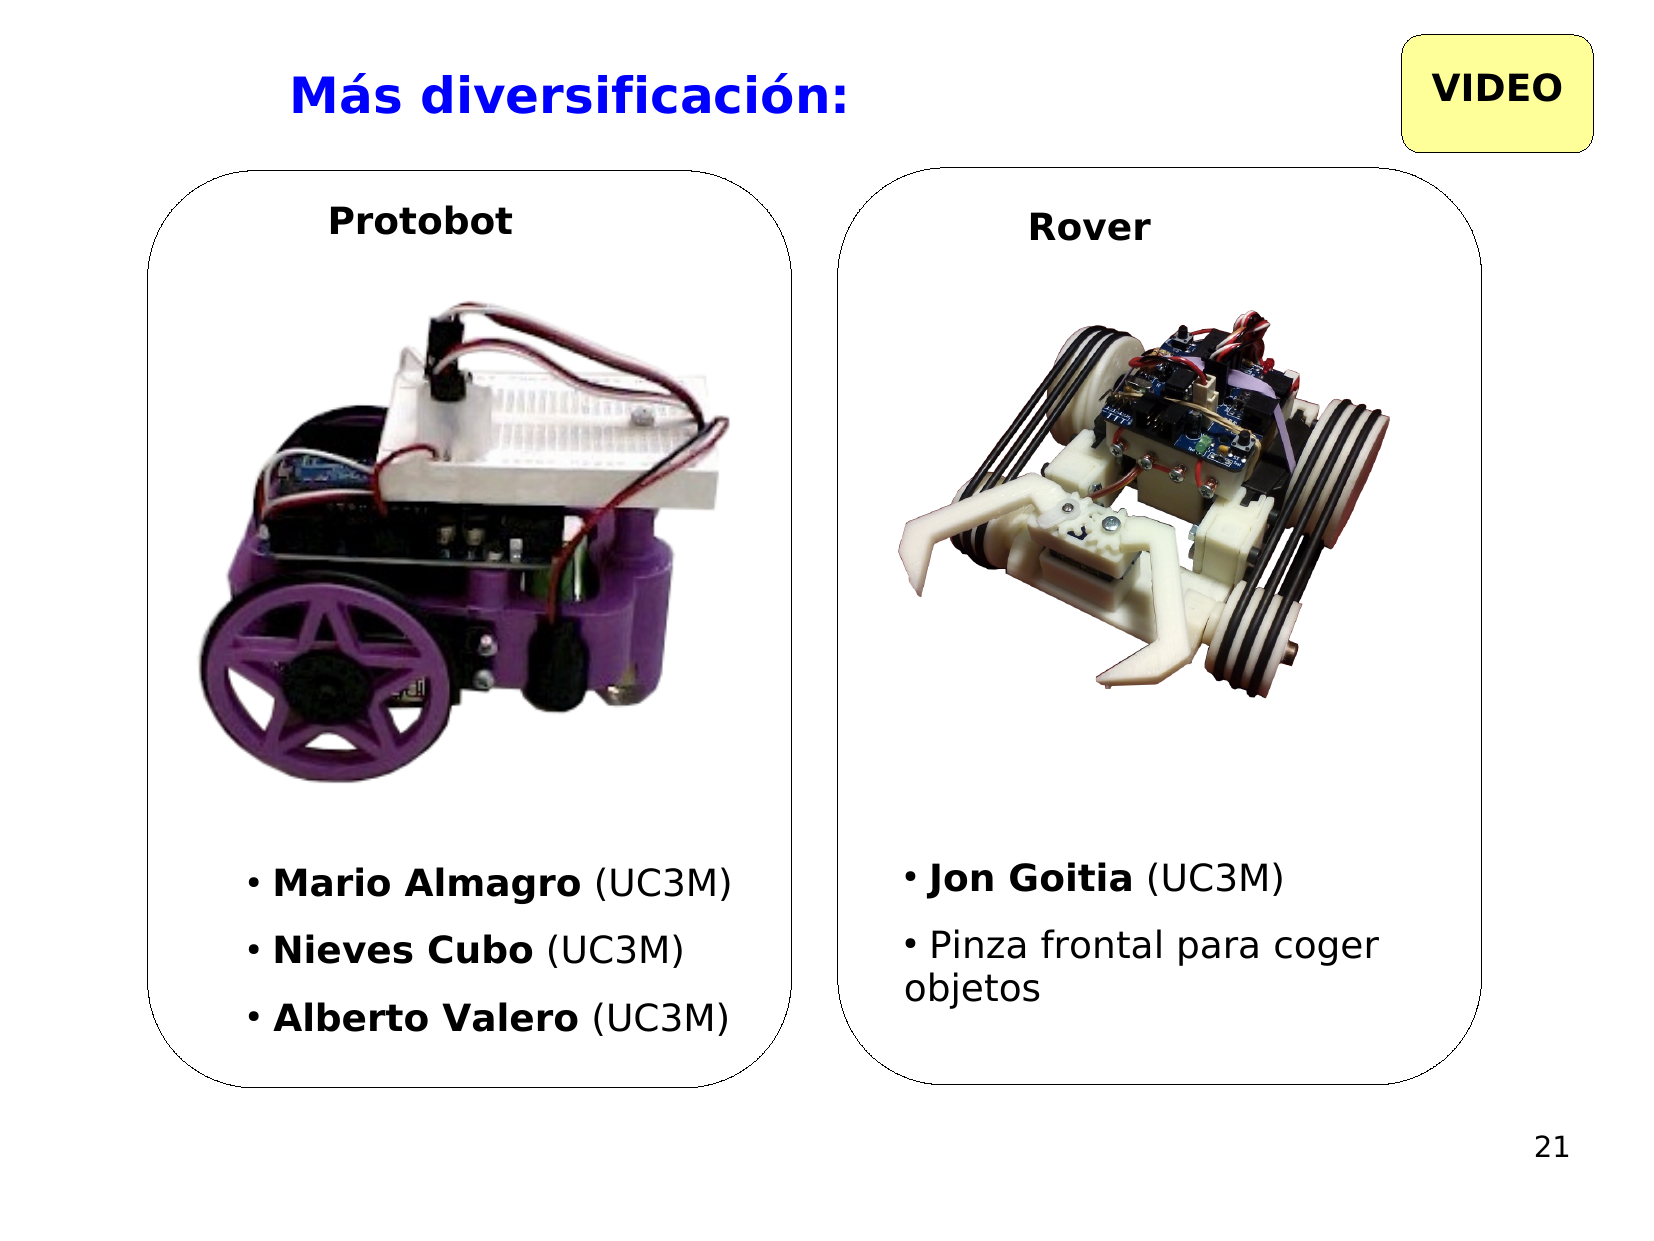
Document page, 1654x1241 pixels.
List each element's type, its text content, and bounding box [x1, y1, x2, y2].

text_box Protobot [312, 192, 629, 256]
text_box Mario Almagro (UC3M) Nieves Cubo (UC3M) Alberto Valero (UC3M) [232, 854, 773, 1048]
picture [858, 291, 1436, 726]
text_box VIDEO [1403, 59, 1597, 123]
text_box Más diversificación: [274, 59, 877, 133]
text_box Jon Goitia (UC3M) Pinza frontal para coger objetos [889, 848, 1430, 1018]
text_box [1401, 34, 1594, 153]
text_box Rover [1012, 198, 1330, 264]
picture [183, 256, 763, 805]
